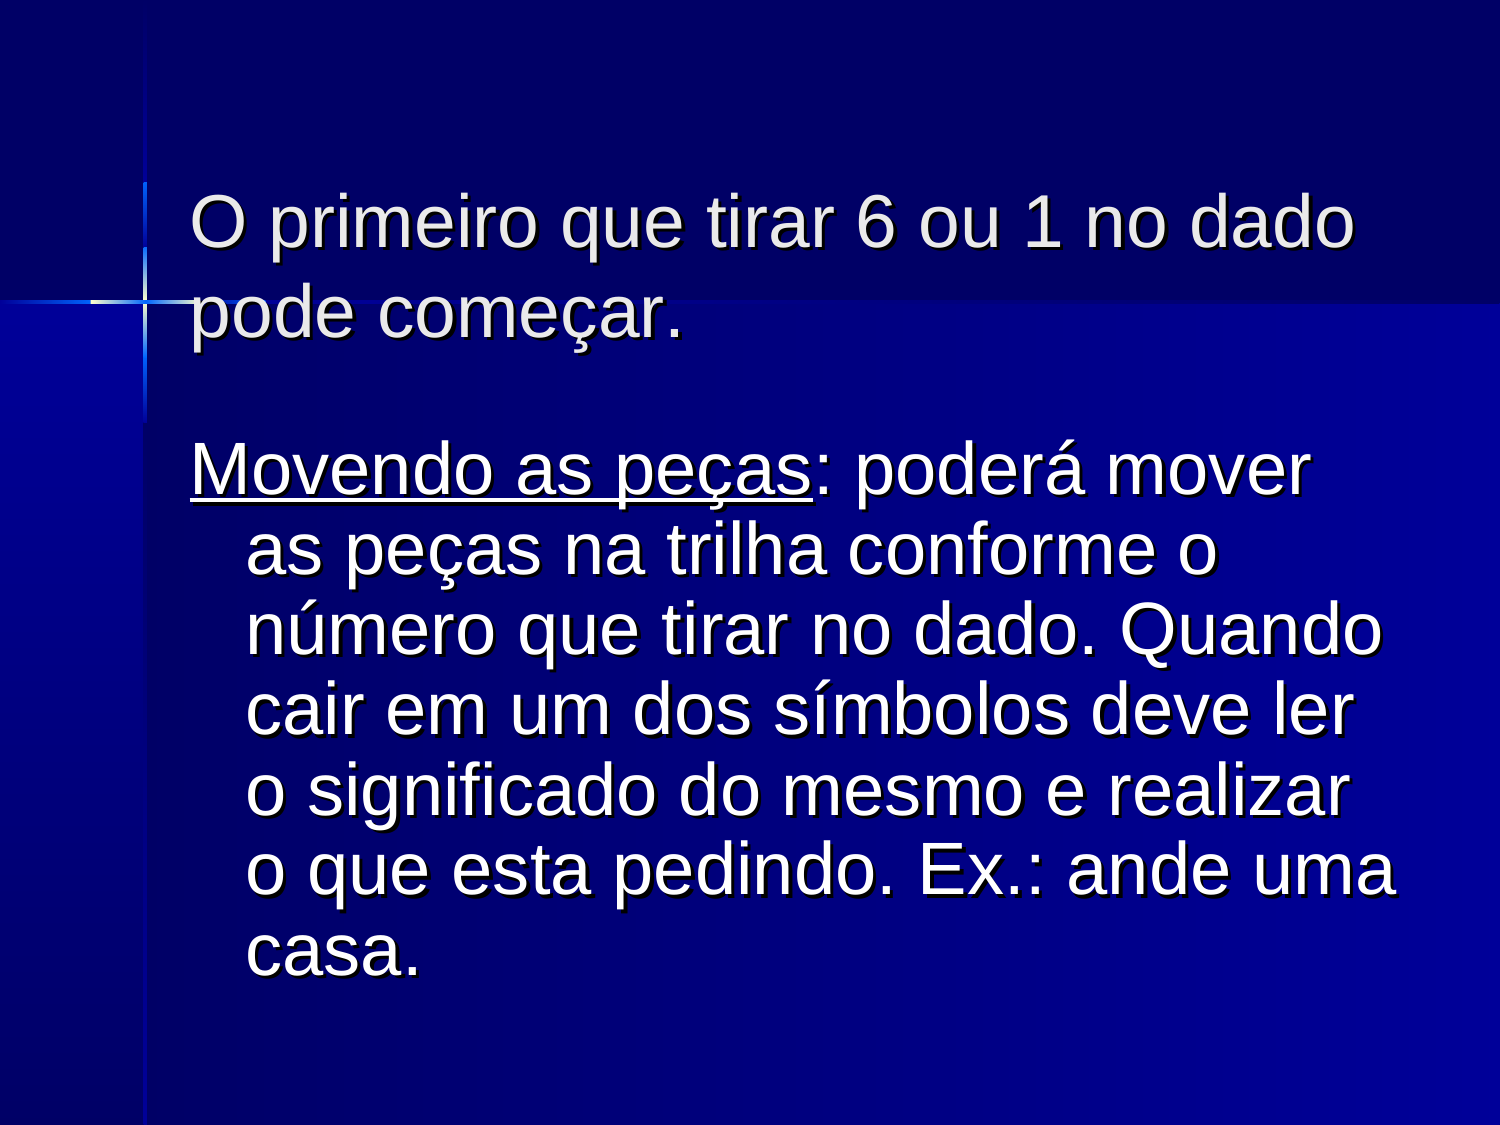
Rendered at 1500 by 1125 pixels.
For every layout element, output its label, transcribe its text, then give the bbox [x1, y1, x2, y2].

list Movendo as peças: poderá mover as peças na trilha conforme o número que tirar no dado. Quando cair em um dos símbolos deve ler o significado do mesmo e realizar o que esta pedindo. Ex.: ande uma casa. [174, 324, 1413, 1000]
title O primeiro que tirar 6 ou 1 no dado pode começar. [174, 0, 1413, 324]
